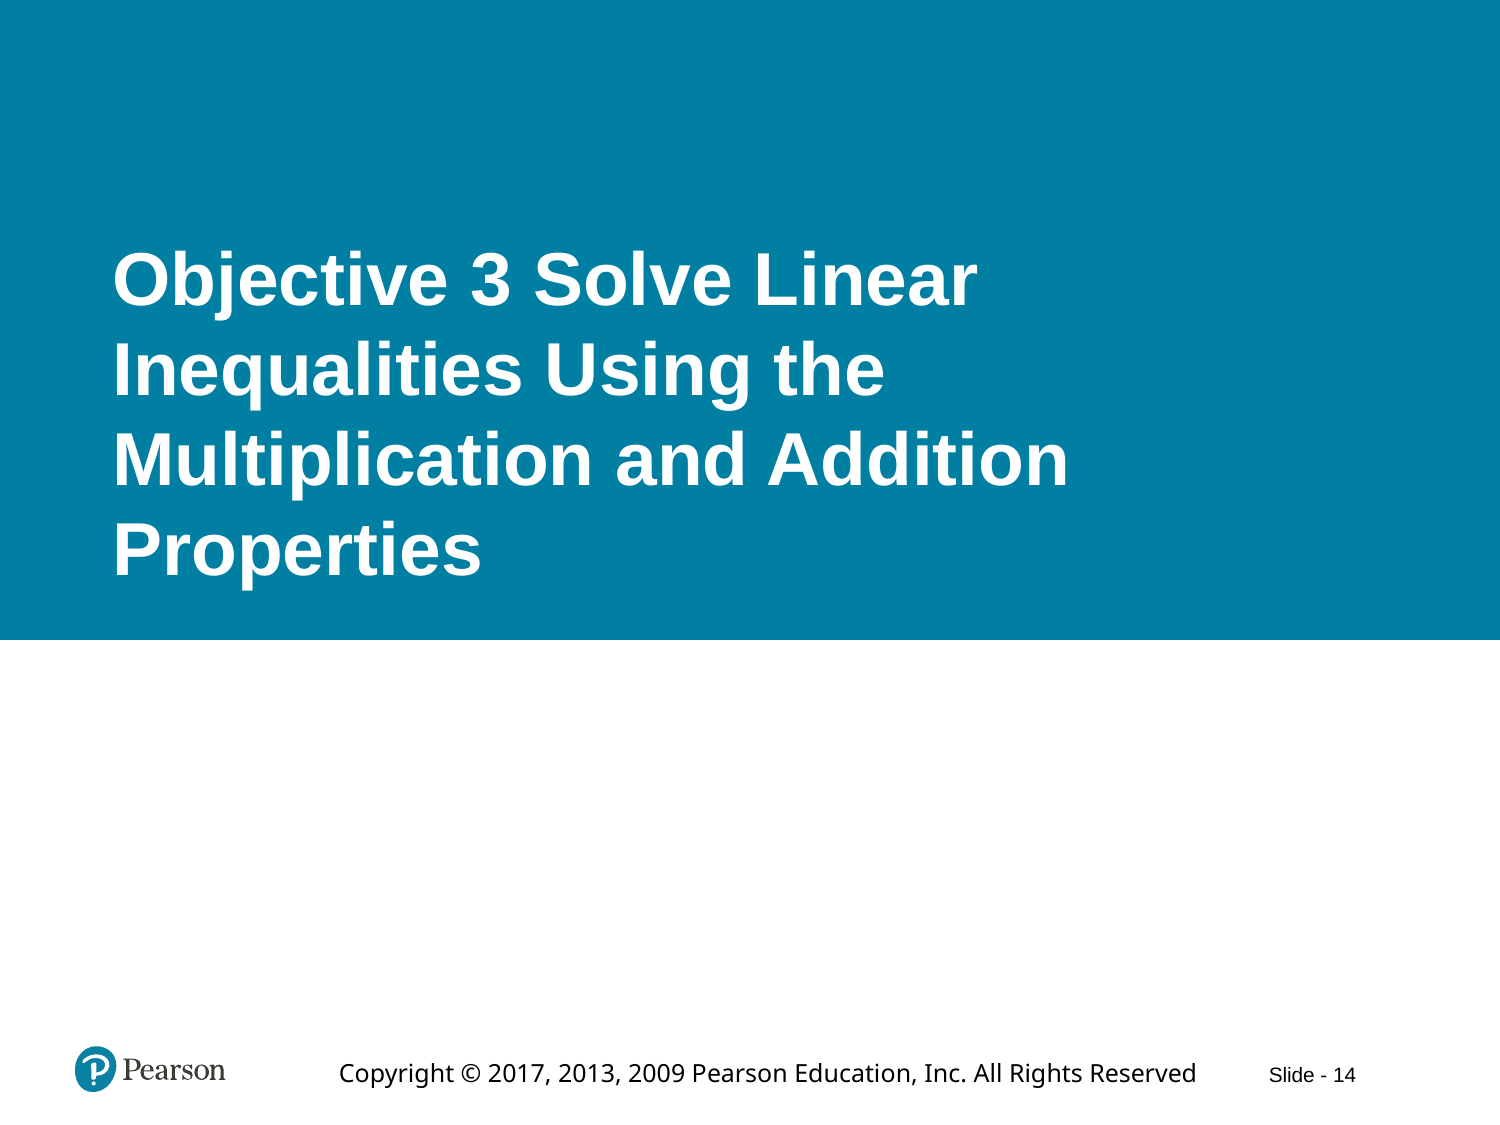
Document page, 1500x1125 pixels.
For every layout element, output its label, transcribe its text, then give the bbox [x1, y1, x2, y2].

title Objective 3 Solve Linear Inequalities Using the Multiplication and Addition Properties [112, 125, 1388, 591]
